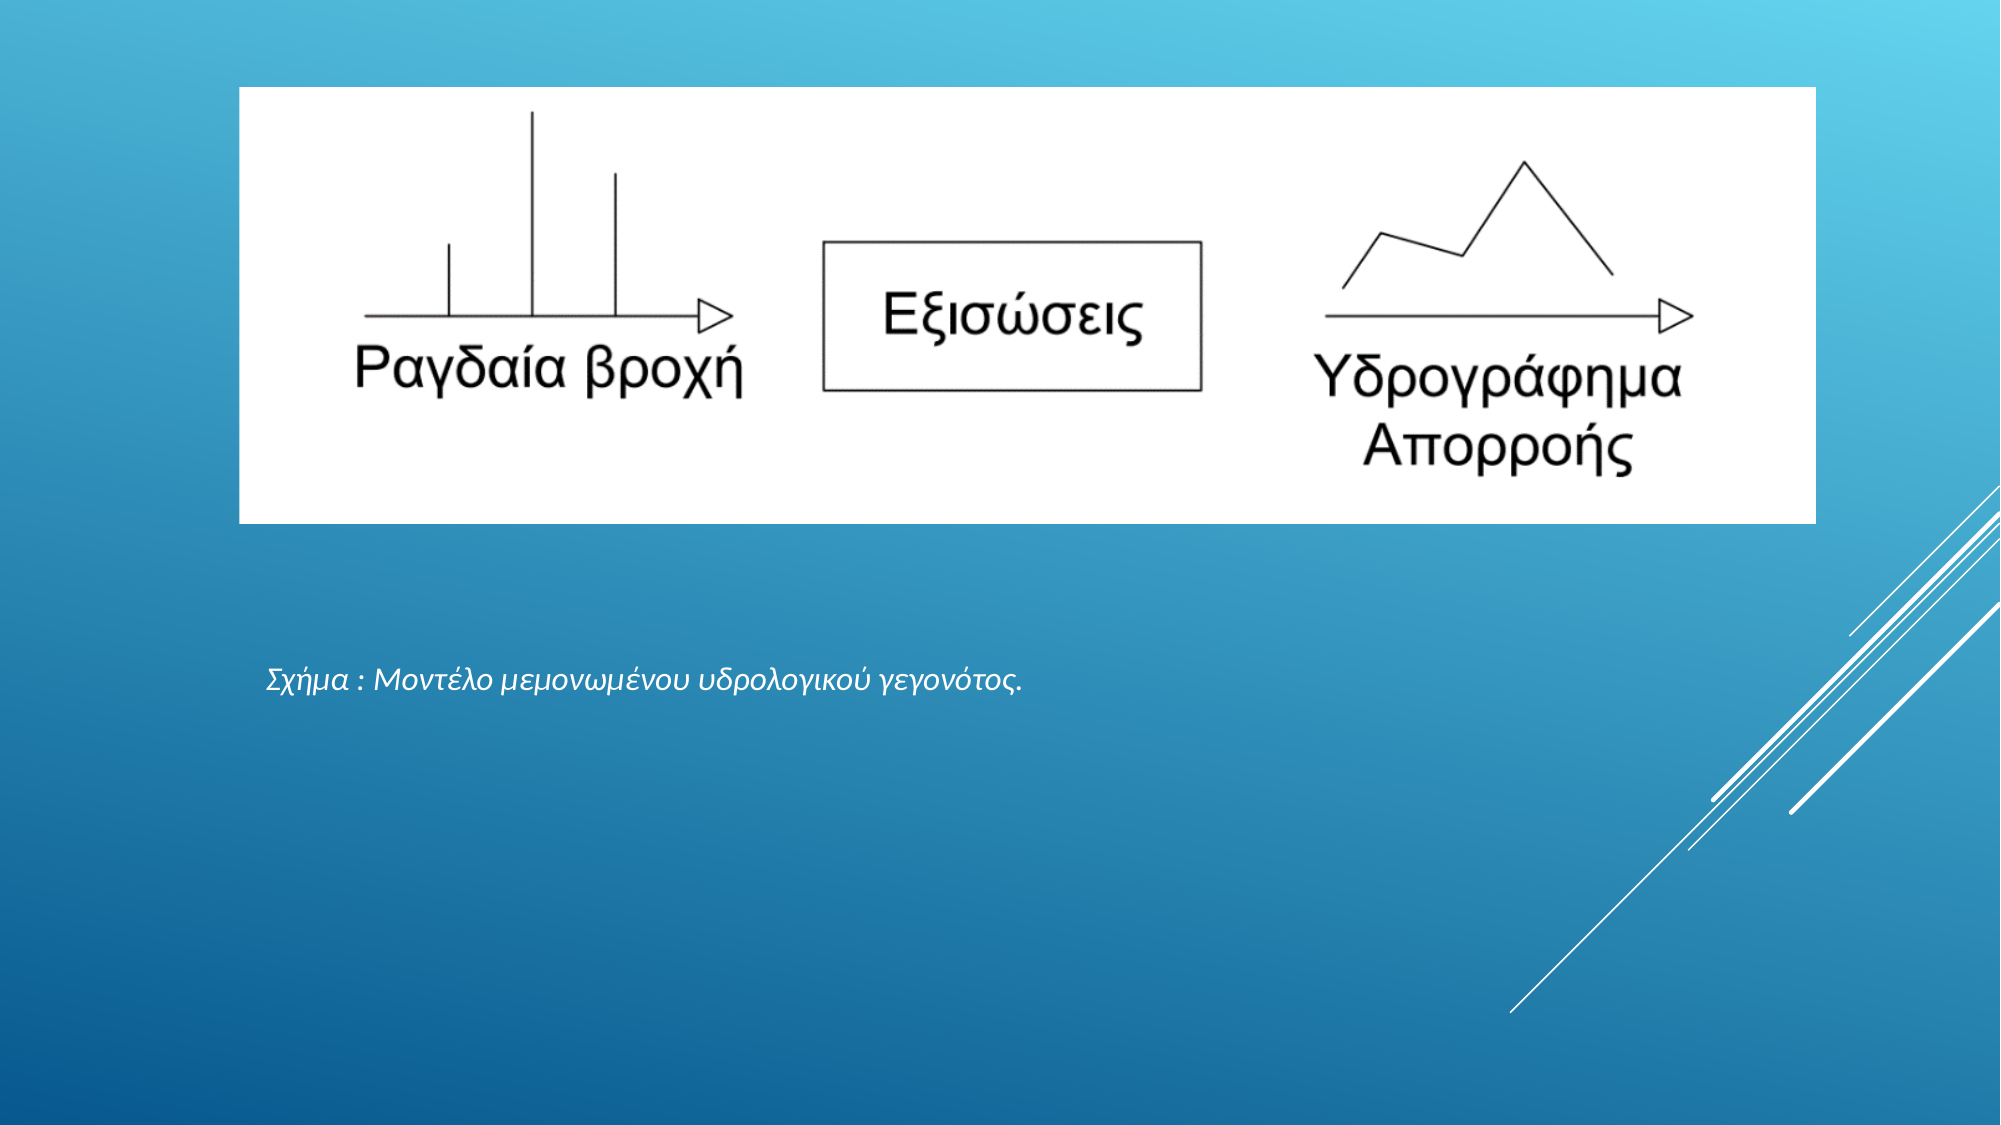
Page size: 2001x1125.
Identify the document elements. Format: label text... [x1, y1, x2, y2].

picture [239, 87, 1816, 524]
text_box Σχήμα : Μοντέλο μεμονωμένου υδρολογικού γεγονότος. [251, 650, 1041, 705]
